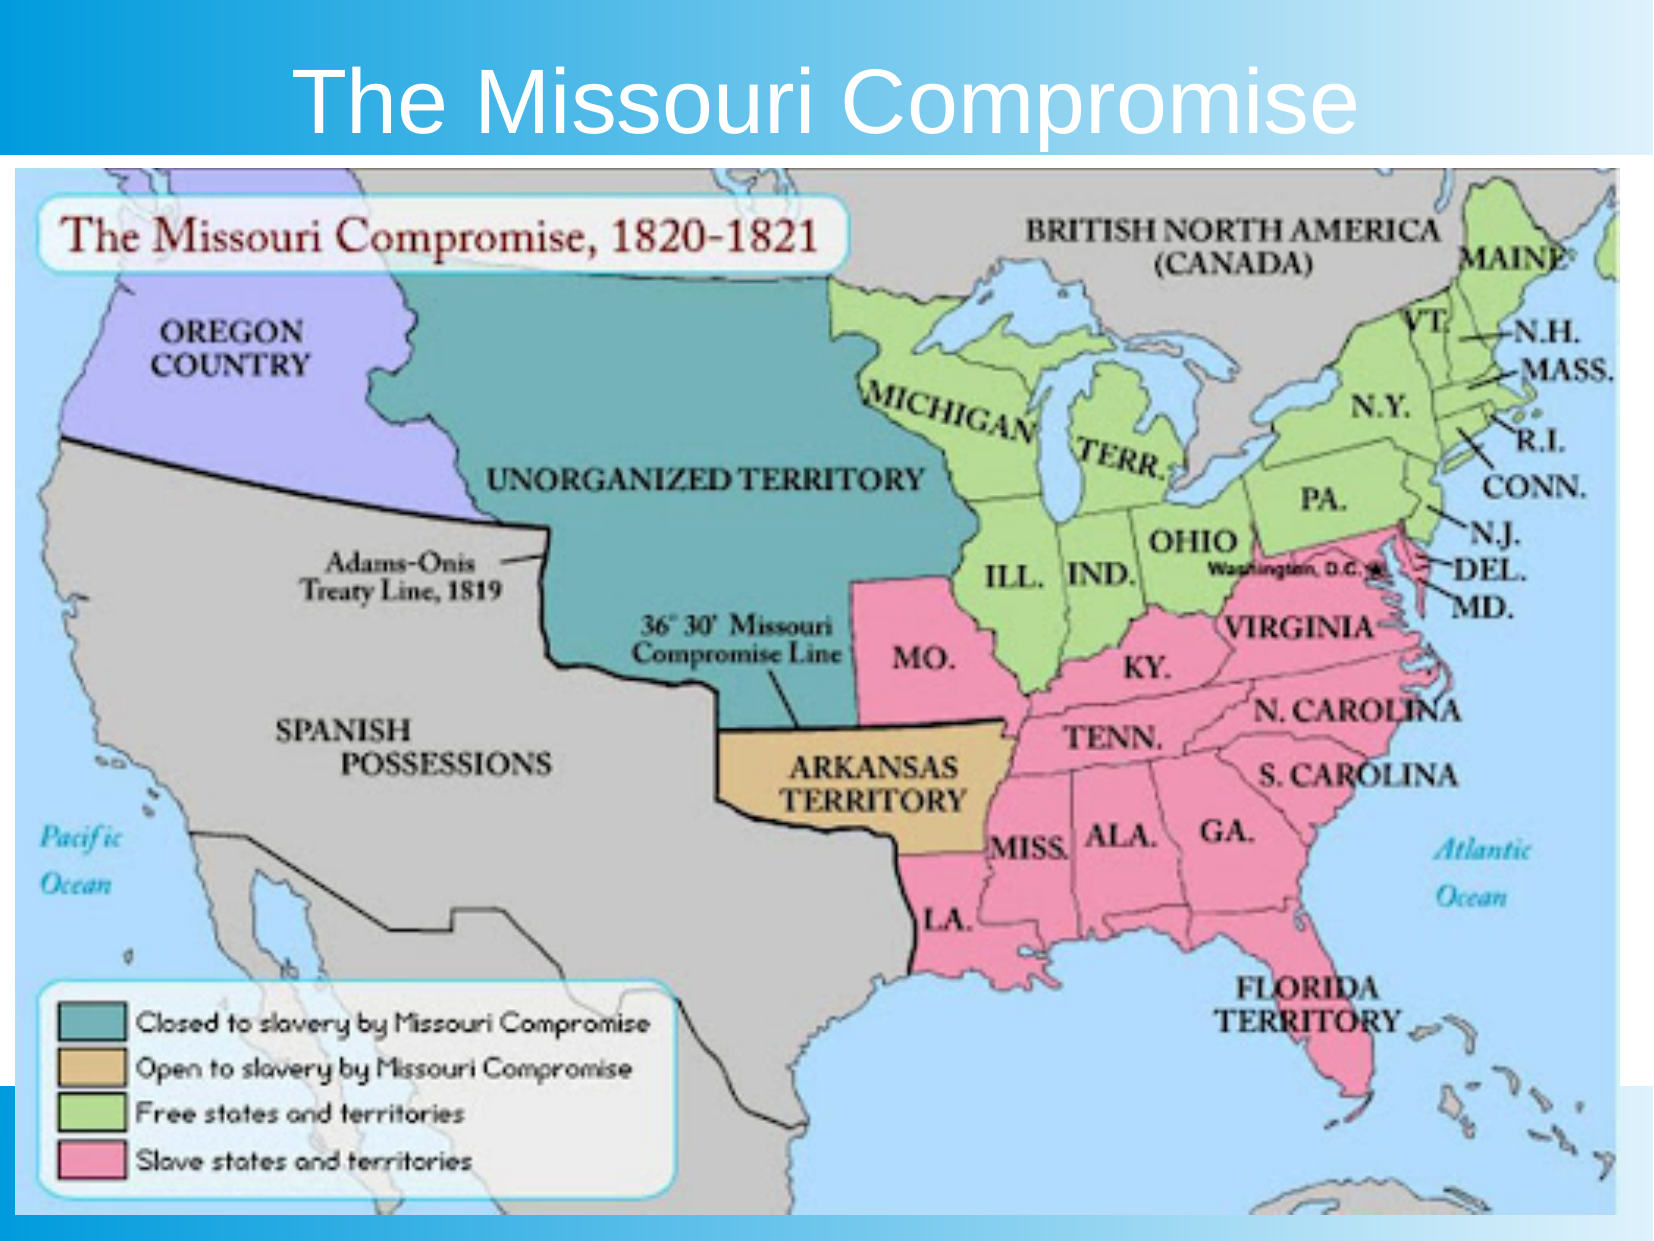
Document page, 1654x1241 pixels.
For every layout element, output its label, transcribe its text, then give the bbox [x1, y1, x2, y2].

title The Missouri Compromise [82, 49, 1571, 155]
picture [15, 168, 1620, 1241]
